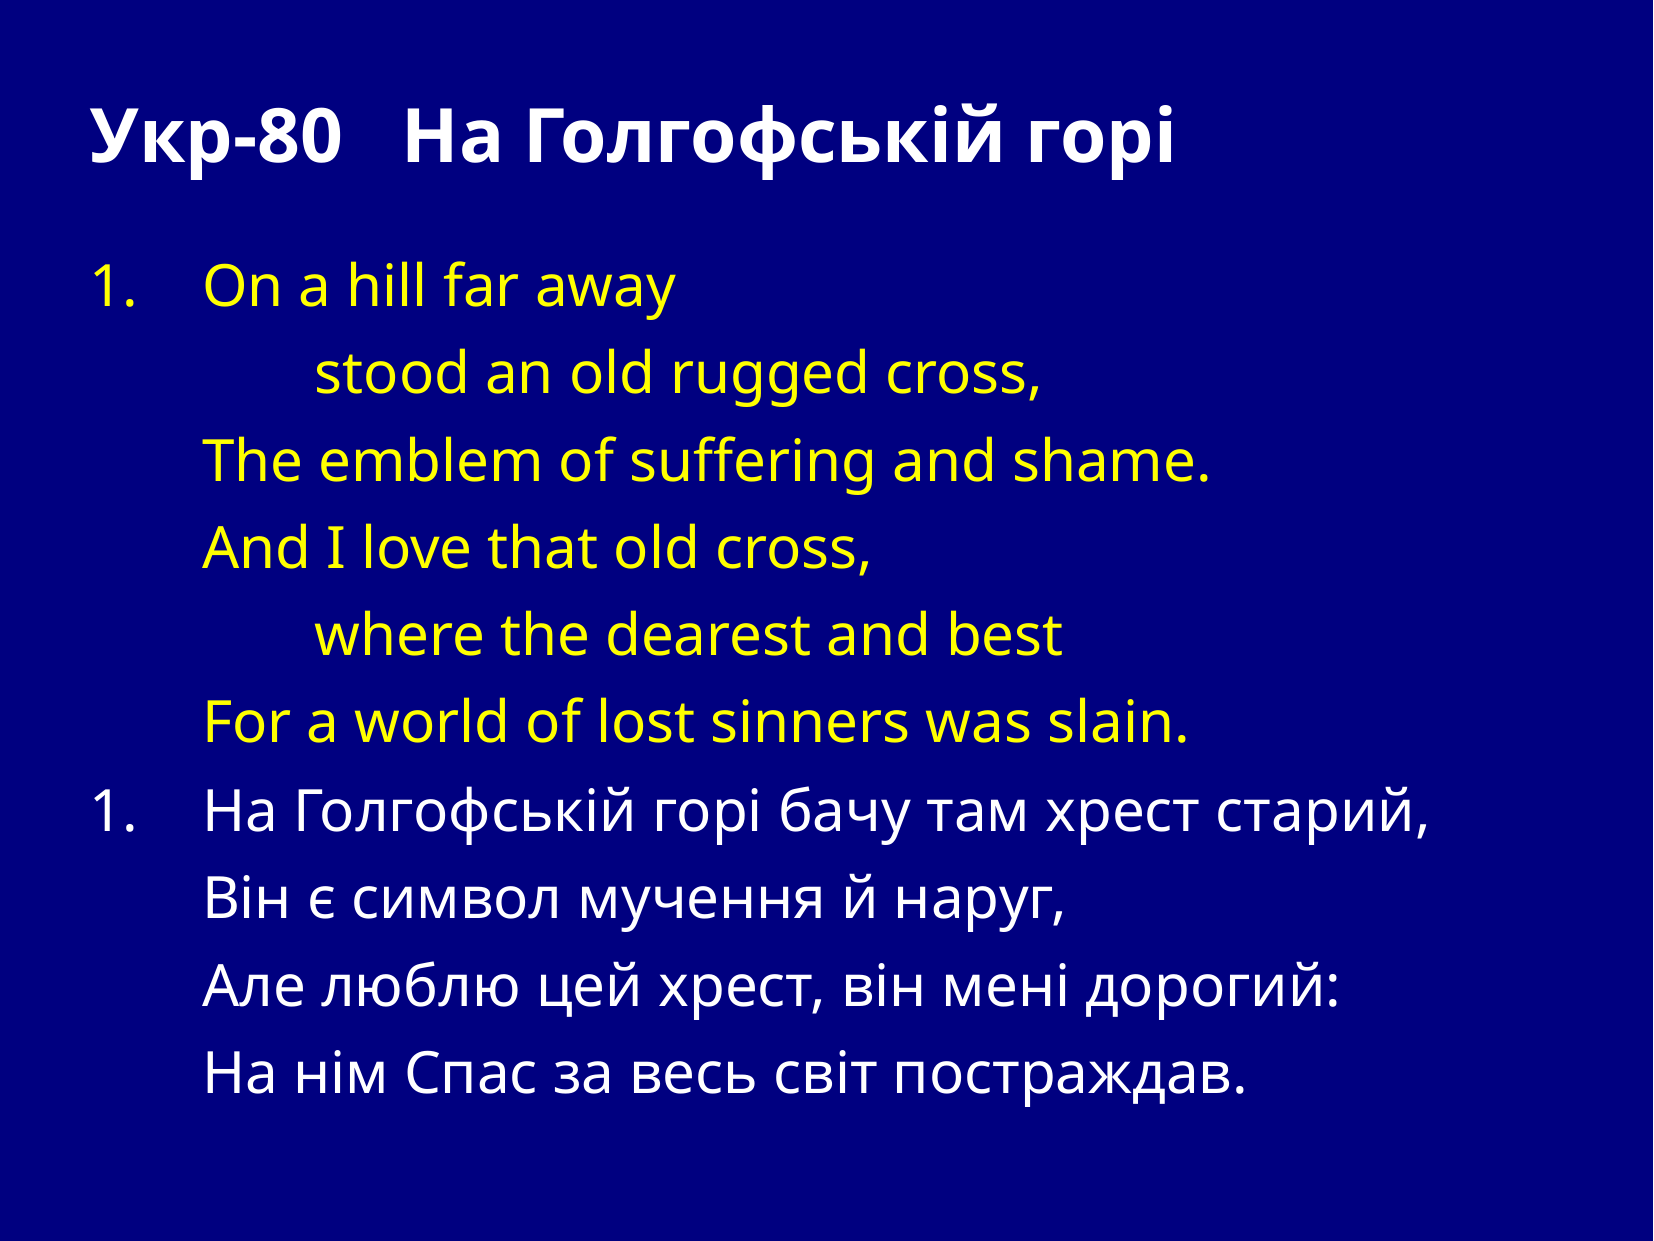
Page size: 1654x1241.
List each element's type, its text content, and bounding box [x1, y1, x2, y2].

text_box Укр-80 На Голгофській горі [75, 75, 1576, 188]
text_box 1. On a hill far away stood an old rugged cross, The emblem of suffering and shame. And I love that old cross, where the dearest and best For a world of lost sinners was slain. [75, 188, 1576, 675]
text_box 1. На Голгофській горі бачу там хрест старий, Він є символ мучення й наруг, Але люблю цей хрест, він мені дорогий: На нім Спас за весь світ постраждав. [75, 675, 1576, 1163]
